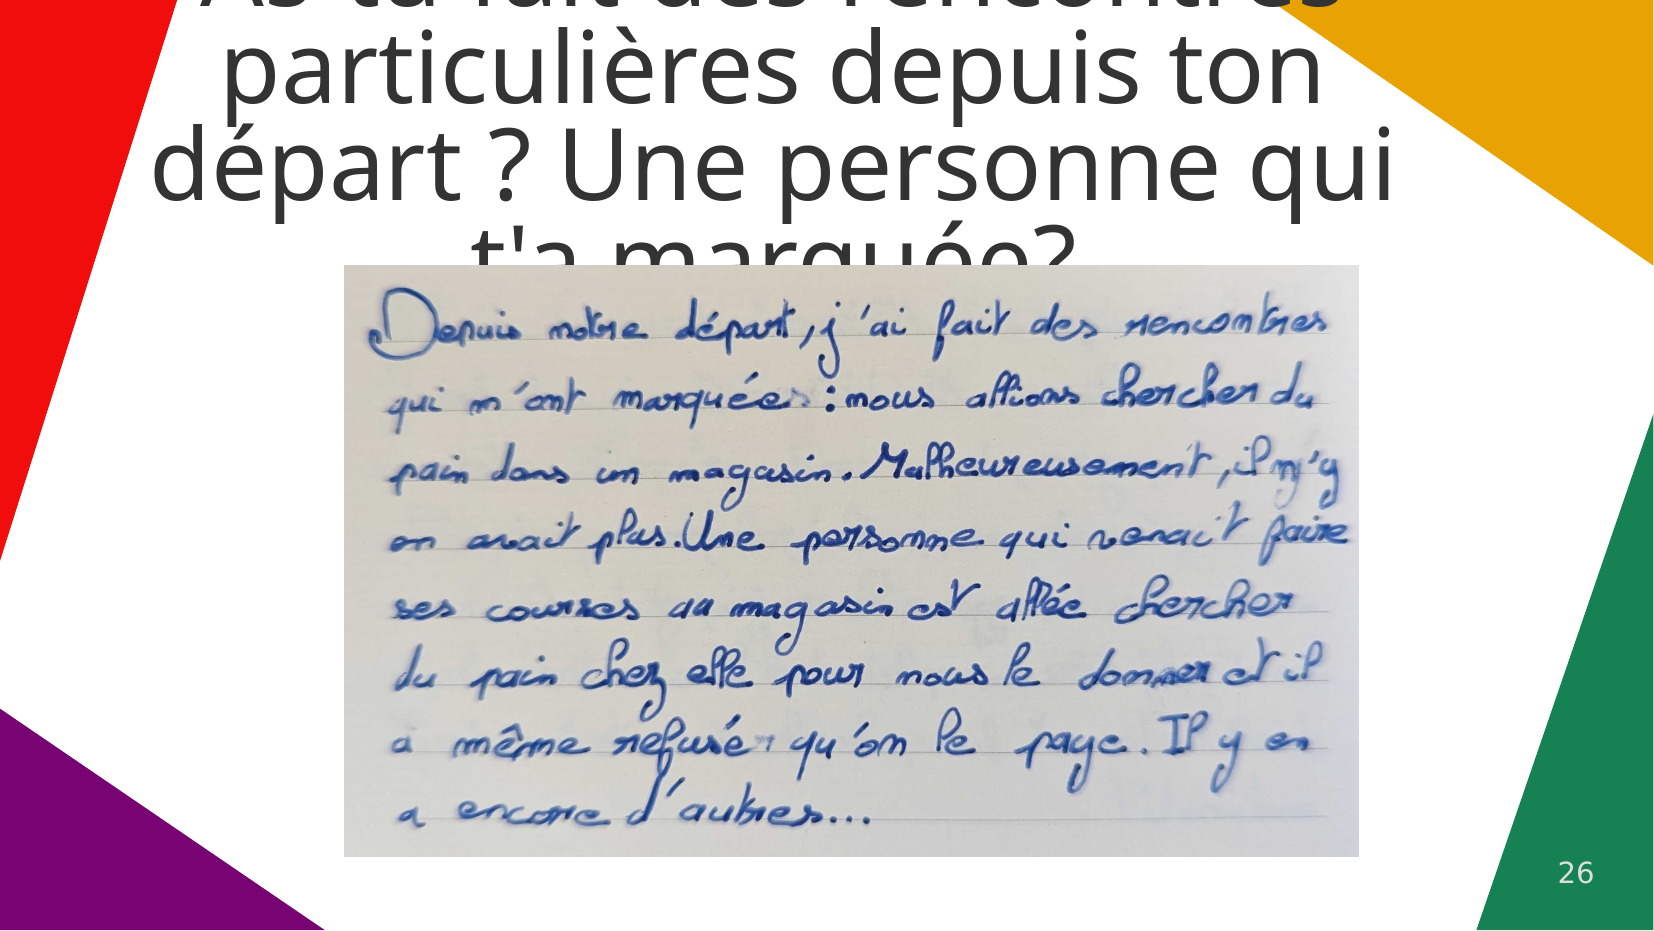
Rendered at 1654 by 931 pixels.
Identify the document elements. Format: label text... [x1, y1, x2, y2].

title As-tu fait des rencontres particulières depuis ton départ ? Une personne qui t'a marquée? [124, 0, 1424, 266]
picture [344, 265, 1359, 857]
